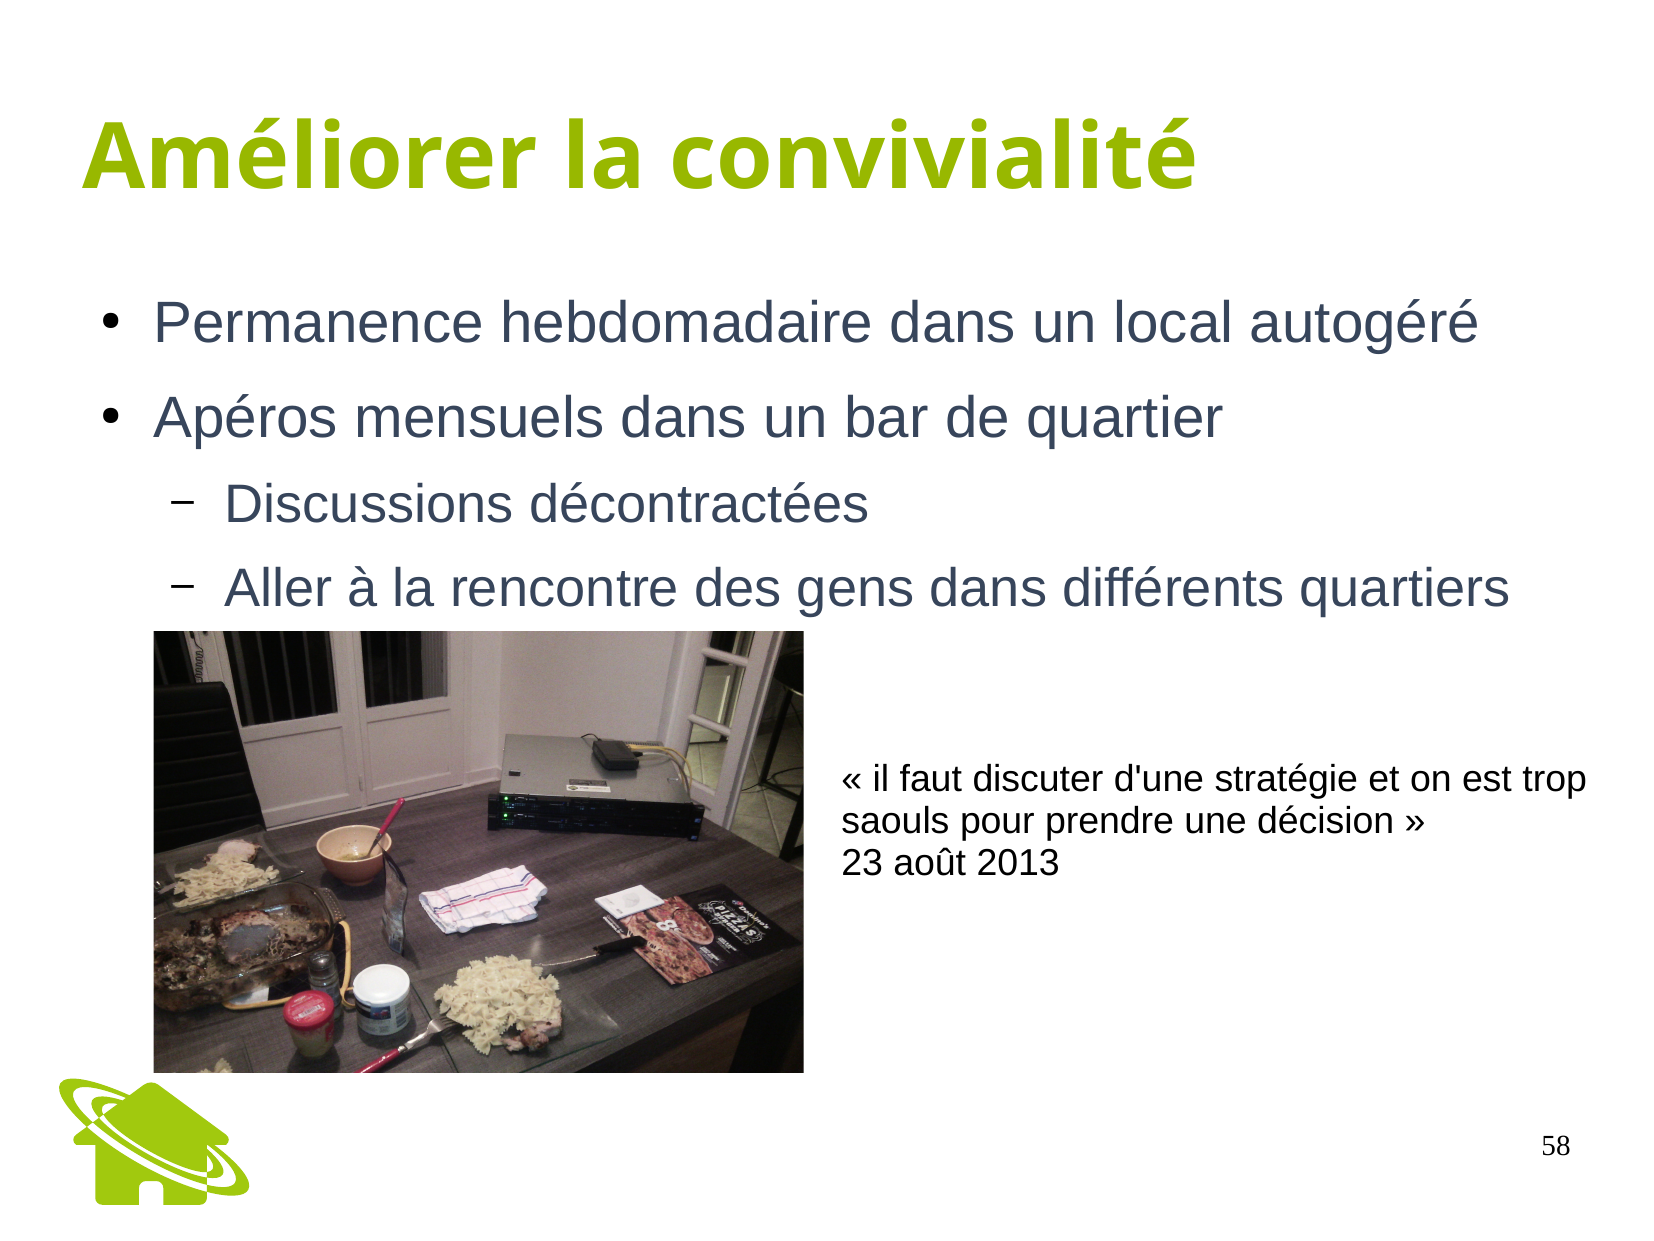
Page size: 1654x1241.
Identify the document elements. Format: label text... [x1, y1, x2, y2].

picture [153, 631, 804, 1073]
title Améliorer la convivialité [82, 49, 1571, 257]
list Permanence hebdomadaire dans un local autogéré Apéros mensuels dans un bar de quartier Discussions décontractées Aller à la rencontre des gens dans différents quartiers [82, 290, 1571, 1010]
text_box « il faut discuter d'une stratégie et on est trop saouls pour prendre une décision » 23 août 2013 [826, 750, 1607, 981]
